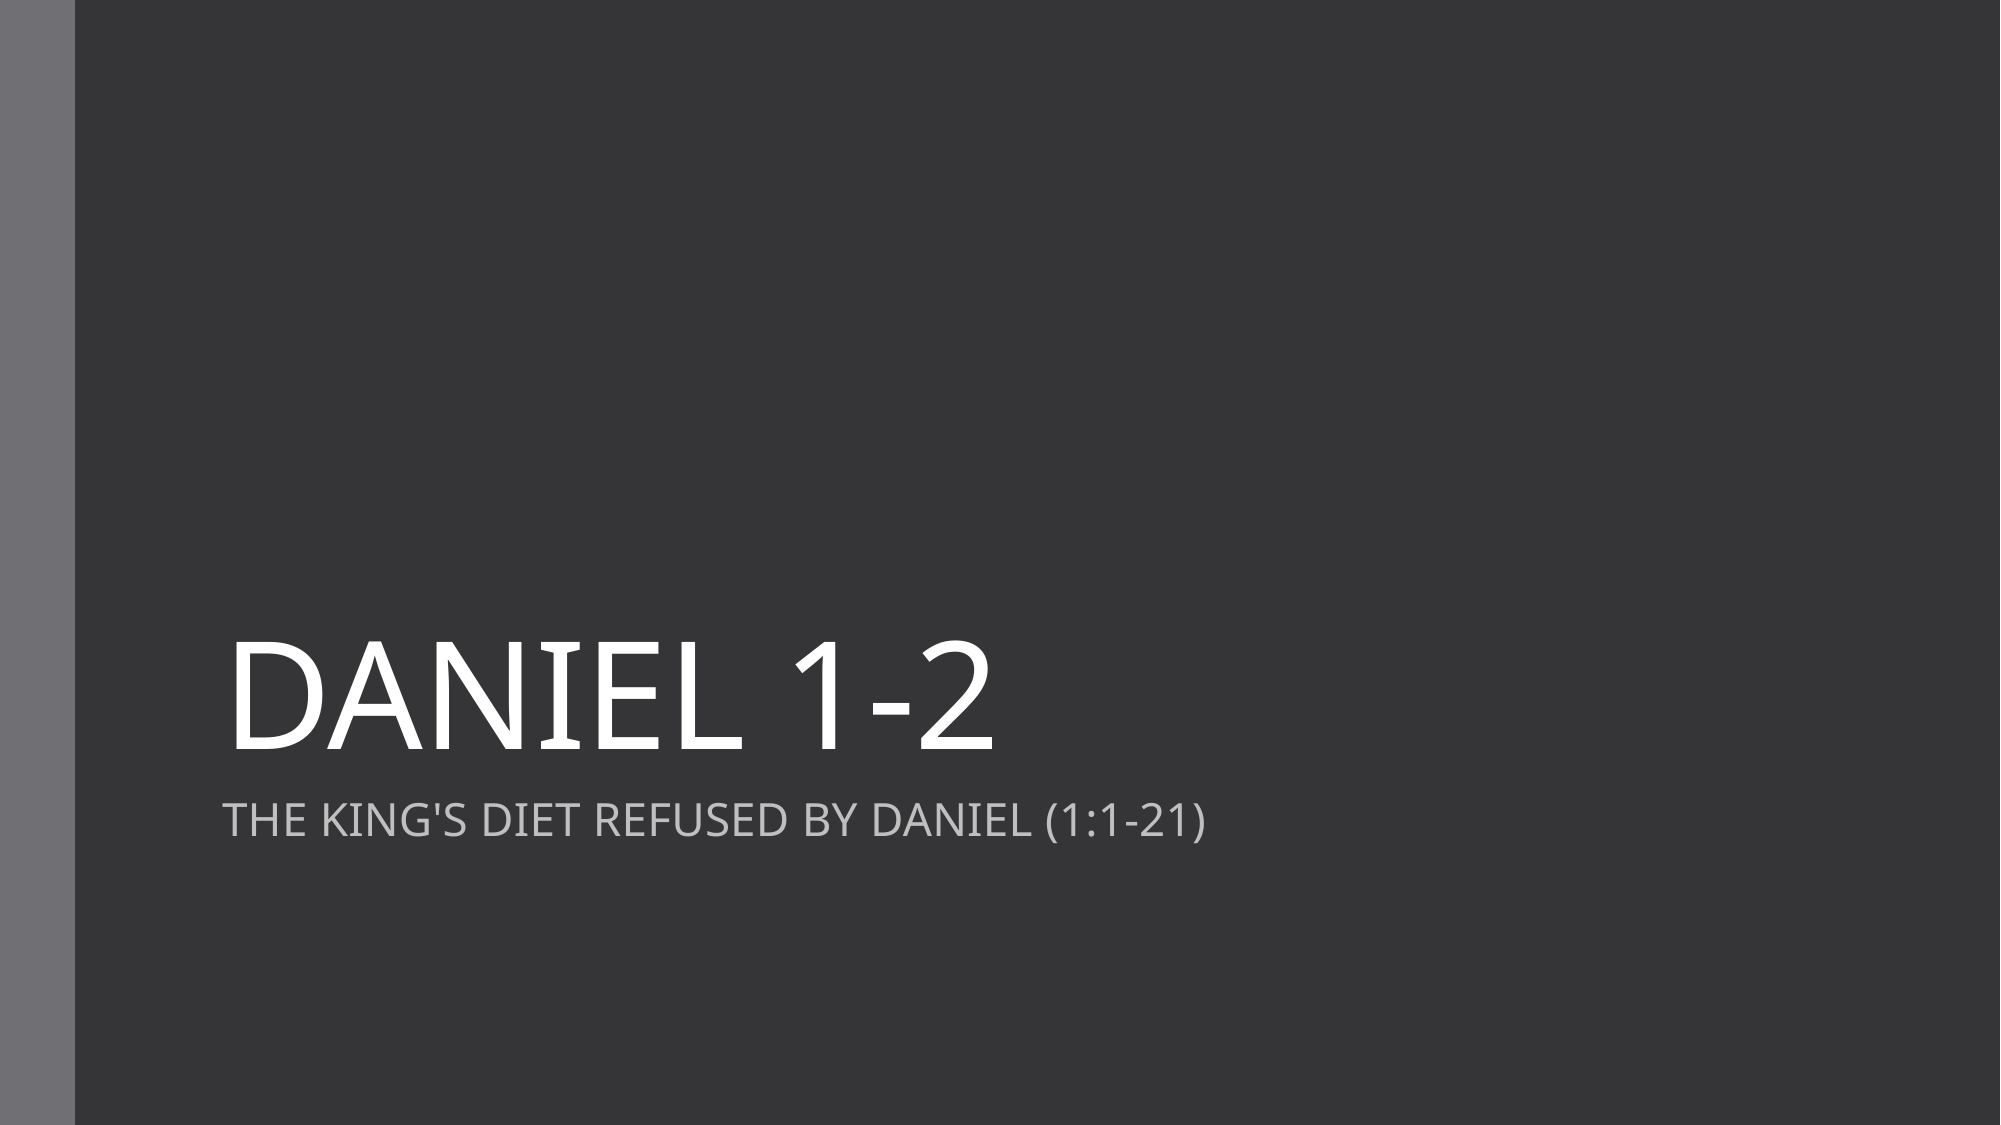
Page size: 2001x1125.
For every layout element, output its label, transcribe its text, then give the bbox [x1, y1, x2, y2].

title DANIEL 1-2 [206, 124, 1752, 787]
subtitle THE KING'S DIET REFUSED BY DANIEL (1:1-21) [206, 787, 1752, 1066]
